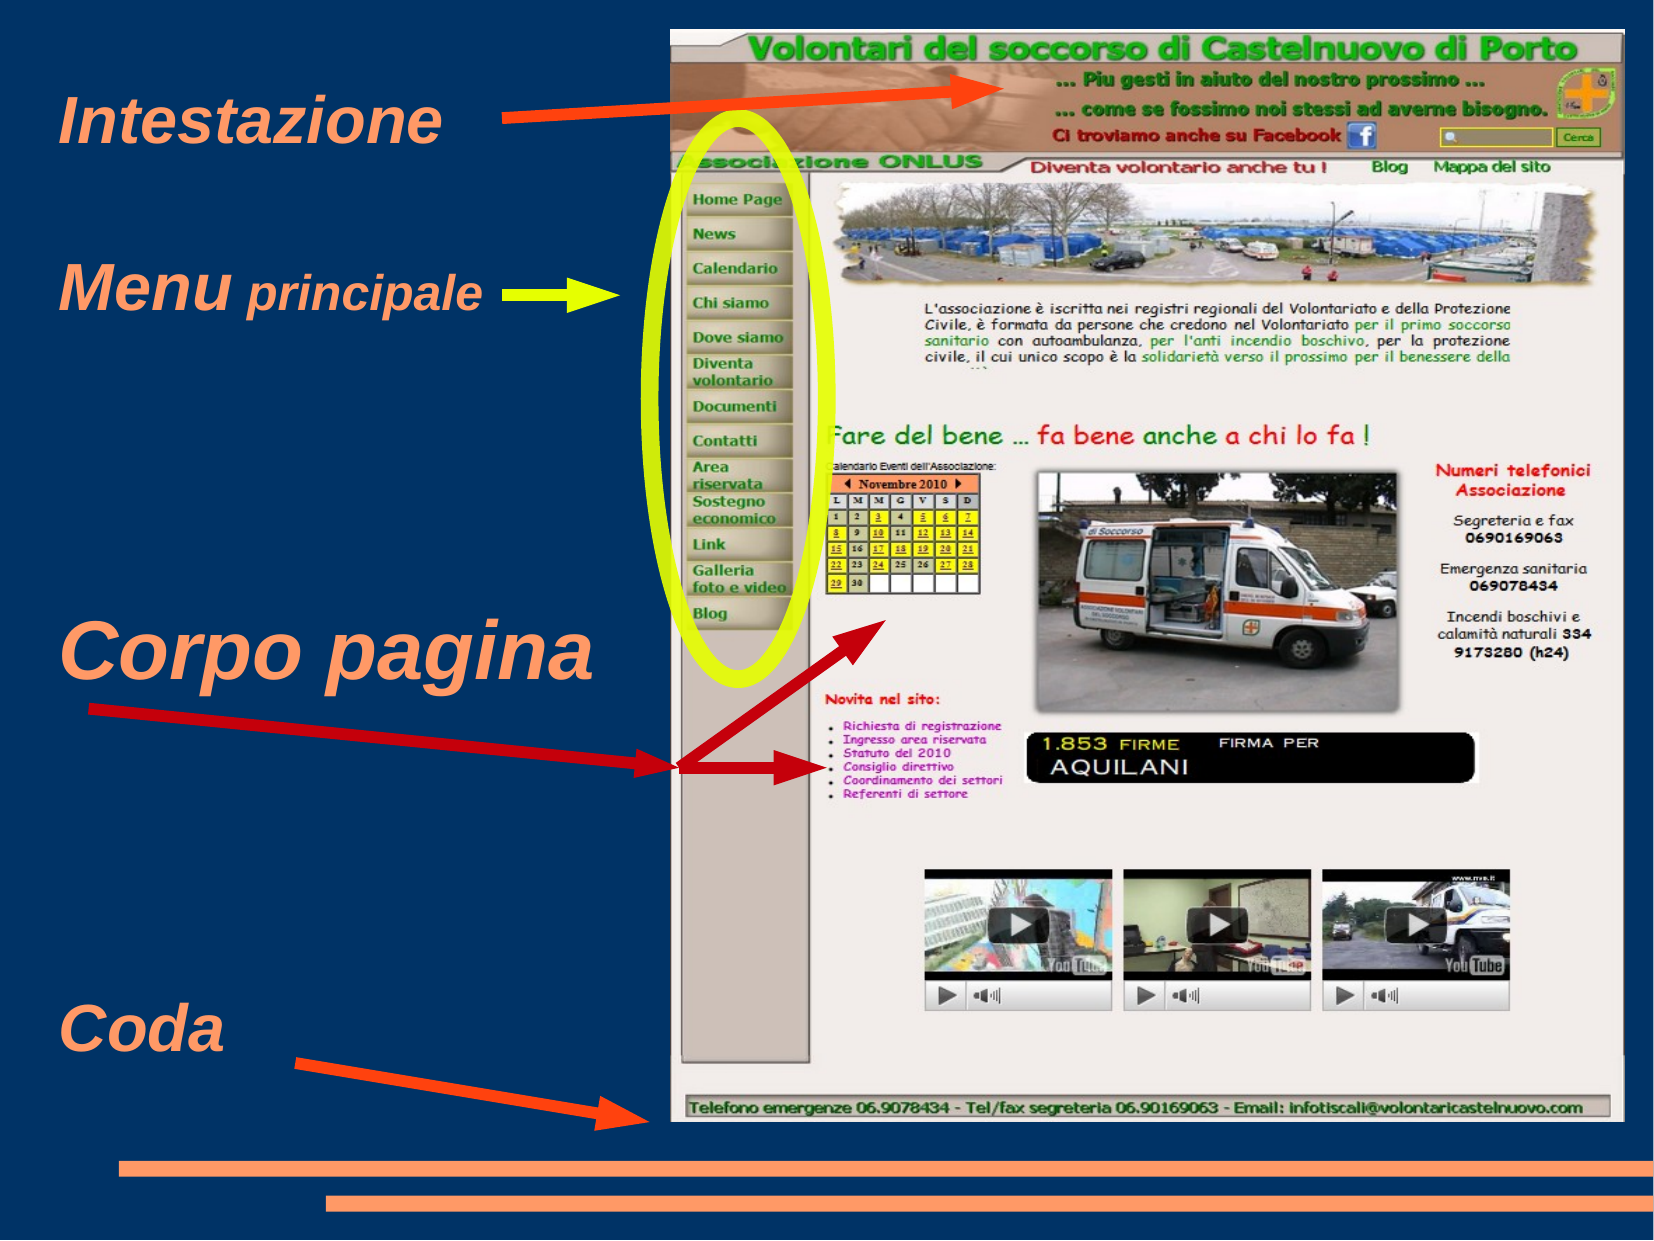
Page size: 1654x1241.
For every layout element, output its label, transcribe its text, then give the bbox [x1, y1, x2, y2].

picture [670, 29, 1625, 1123]
title Intestazione Menu principale Corpo pagina Coda [59, 29, 650, 1123]
picture [670, 128, 817, 670]
